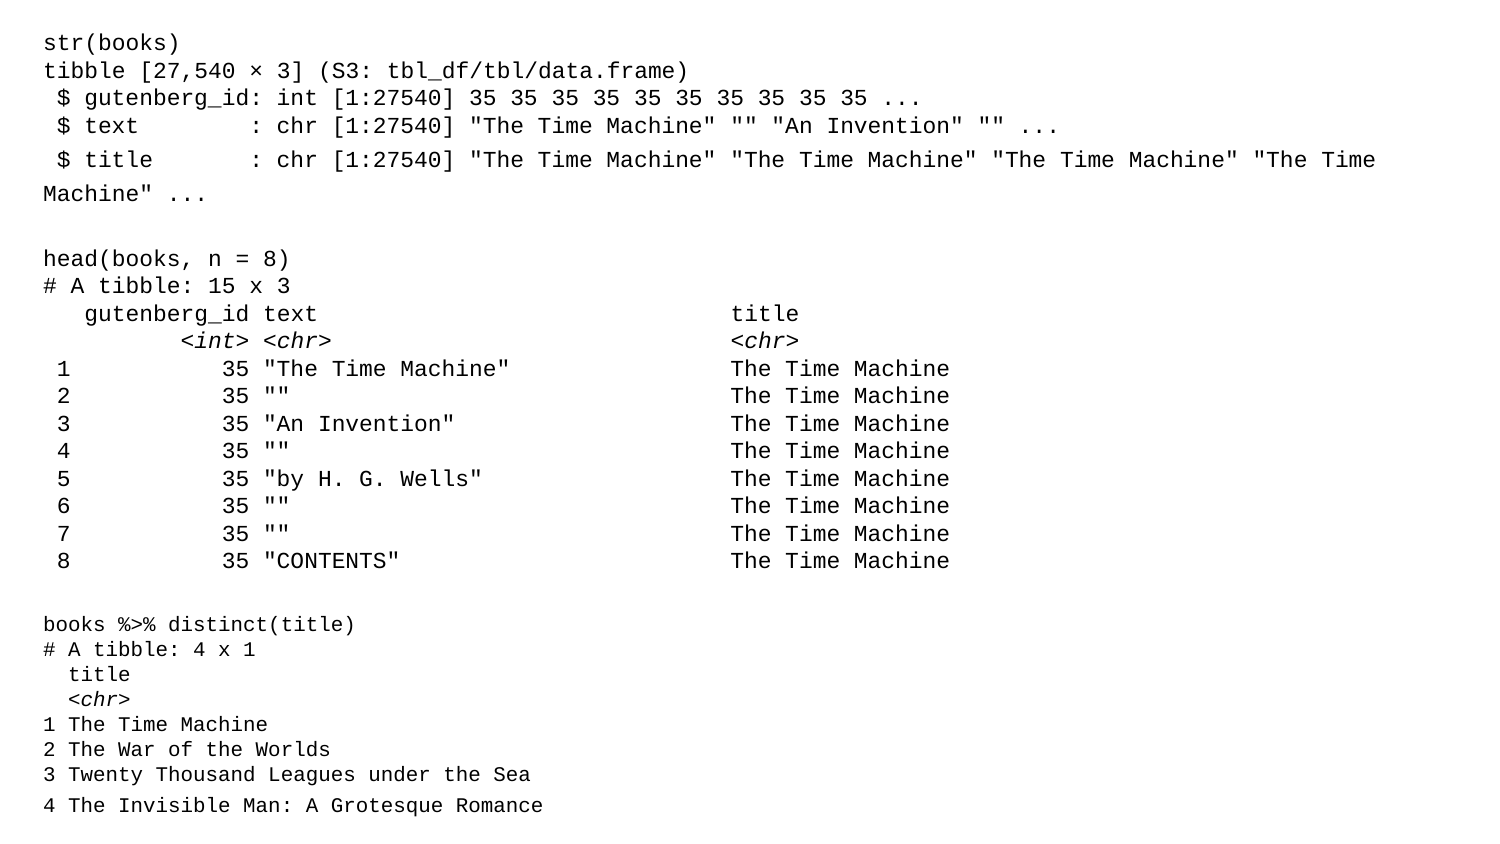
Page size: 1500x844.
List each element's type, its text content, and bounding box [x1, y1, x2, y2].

text_box str(books) tibble [27,540 × 3] (S3: tbl_df/tbl/data.frame) $ gutenberg_id: int [1:27540] 35 35 35 35 35 35 35 35 35 35 ... $ text : chr [1:27540] "The Time Machine" "" "An Invention" "" ... $ title : chr [1:27540] "The Time Machine" "The Time Machine" "The Time Machine" "The Time Machine" ... head(books, n = 8) # A tibble: 15 x 3 gutenberg_id text title <int> <chr> <chr> 1 35 "The Time Machine" The Time Machine 2 35 "" The Time Machine 3 35 "An Invention" The Time Machine 4 35 "" The Time Machine 5 35 "by H. G. Wells" The Time Machine 6 35 "" The Time Machine 7 35 "" The Time Machine 8 35 "CONTENTS" The Time Machine books %>% distinct(title) # A tibble: 4 x 1 title <chr> 1 The Time Machine 2 The War of the Worlds 3 Twenty Thousand Leagues under the Sea 4 The Invisible Man: A Grotesque Romance [28, 12, 1472, 833]
